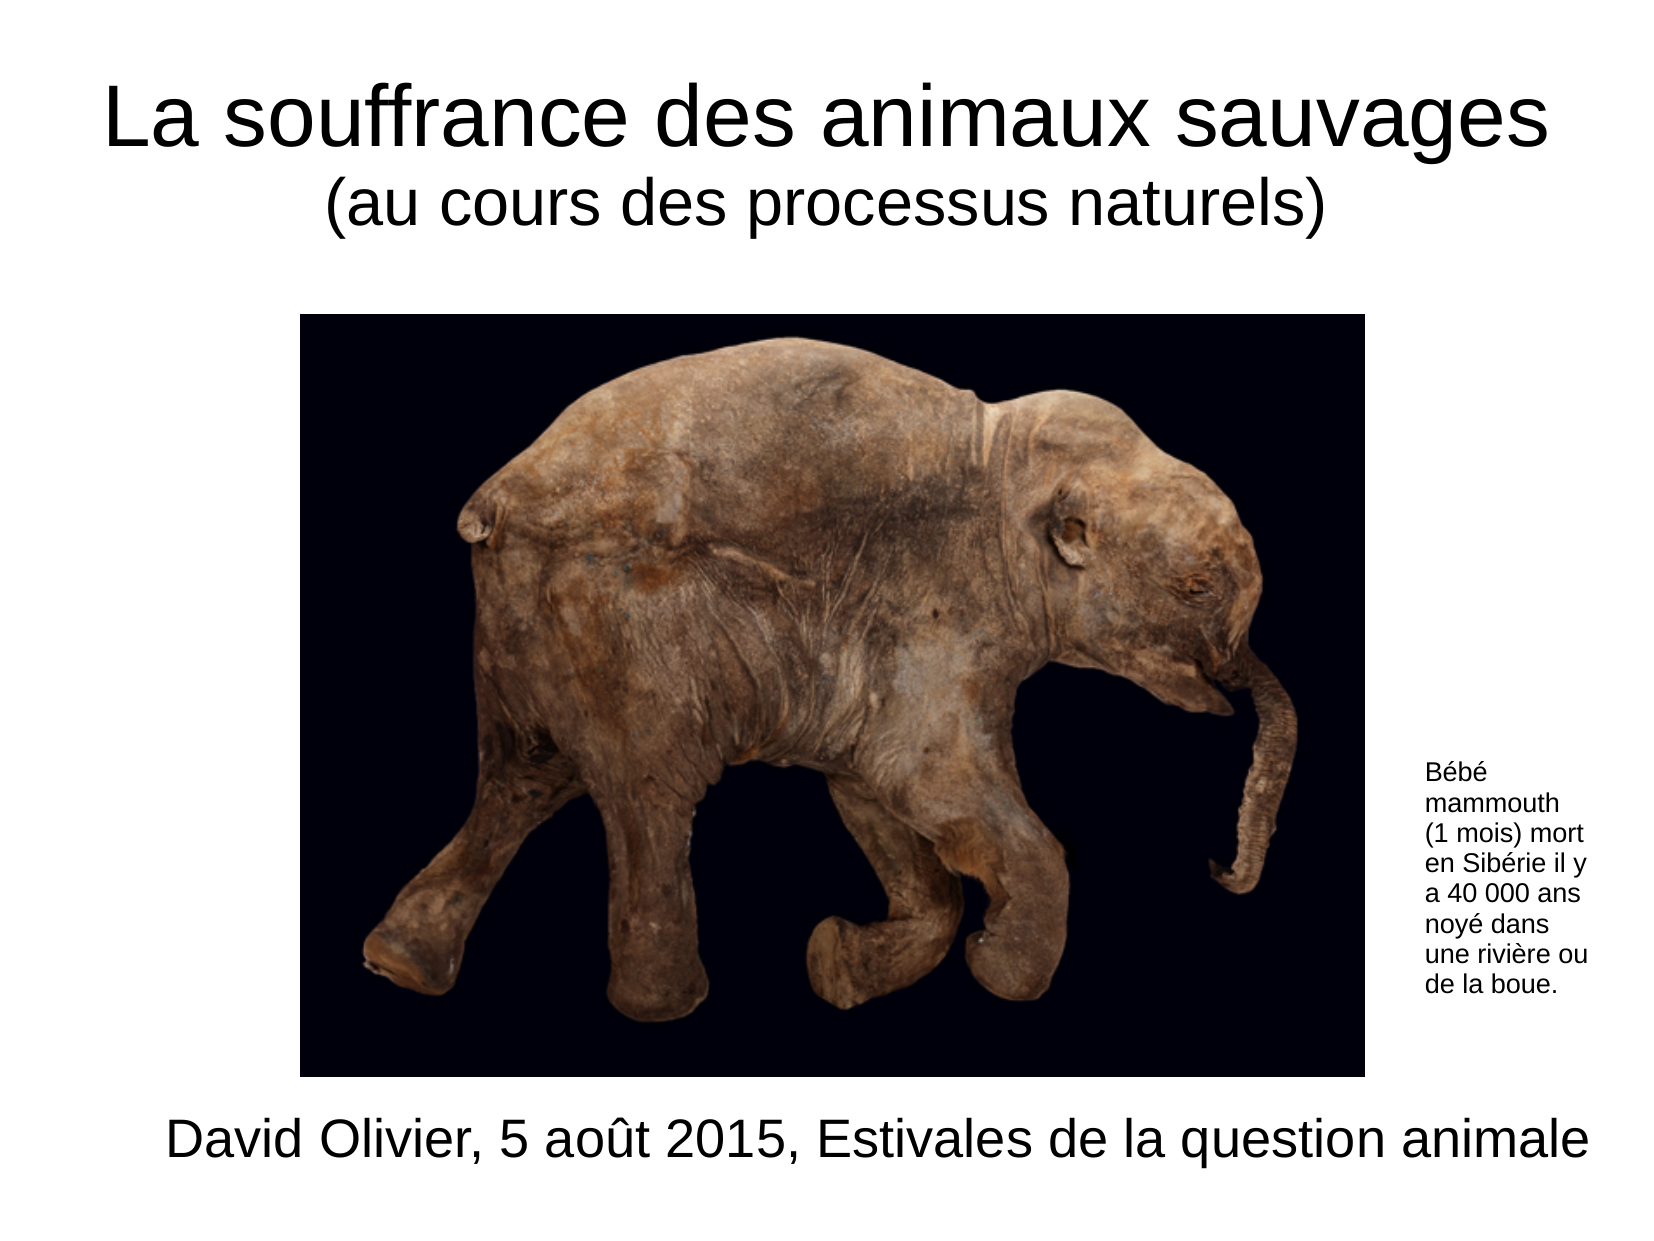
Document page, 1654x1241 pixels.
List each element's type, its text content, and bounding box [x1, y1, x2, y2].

title David Olivier, 5 août 2015, Estivales de la question animale [105, 1080, 1594, 1198]
text_box Bébé mammouth (1 mois) mort en Sibérie il y a 40 000 ans noyé dans une rivière ou de la boue. [1410, 750, 1606, 1051]
picture [300, 314, 1365, 1077]
title La souffrance des animaux sauvages (au cours des processus naturels) [82, 49, 1571, 257]
